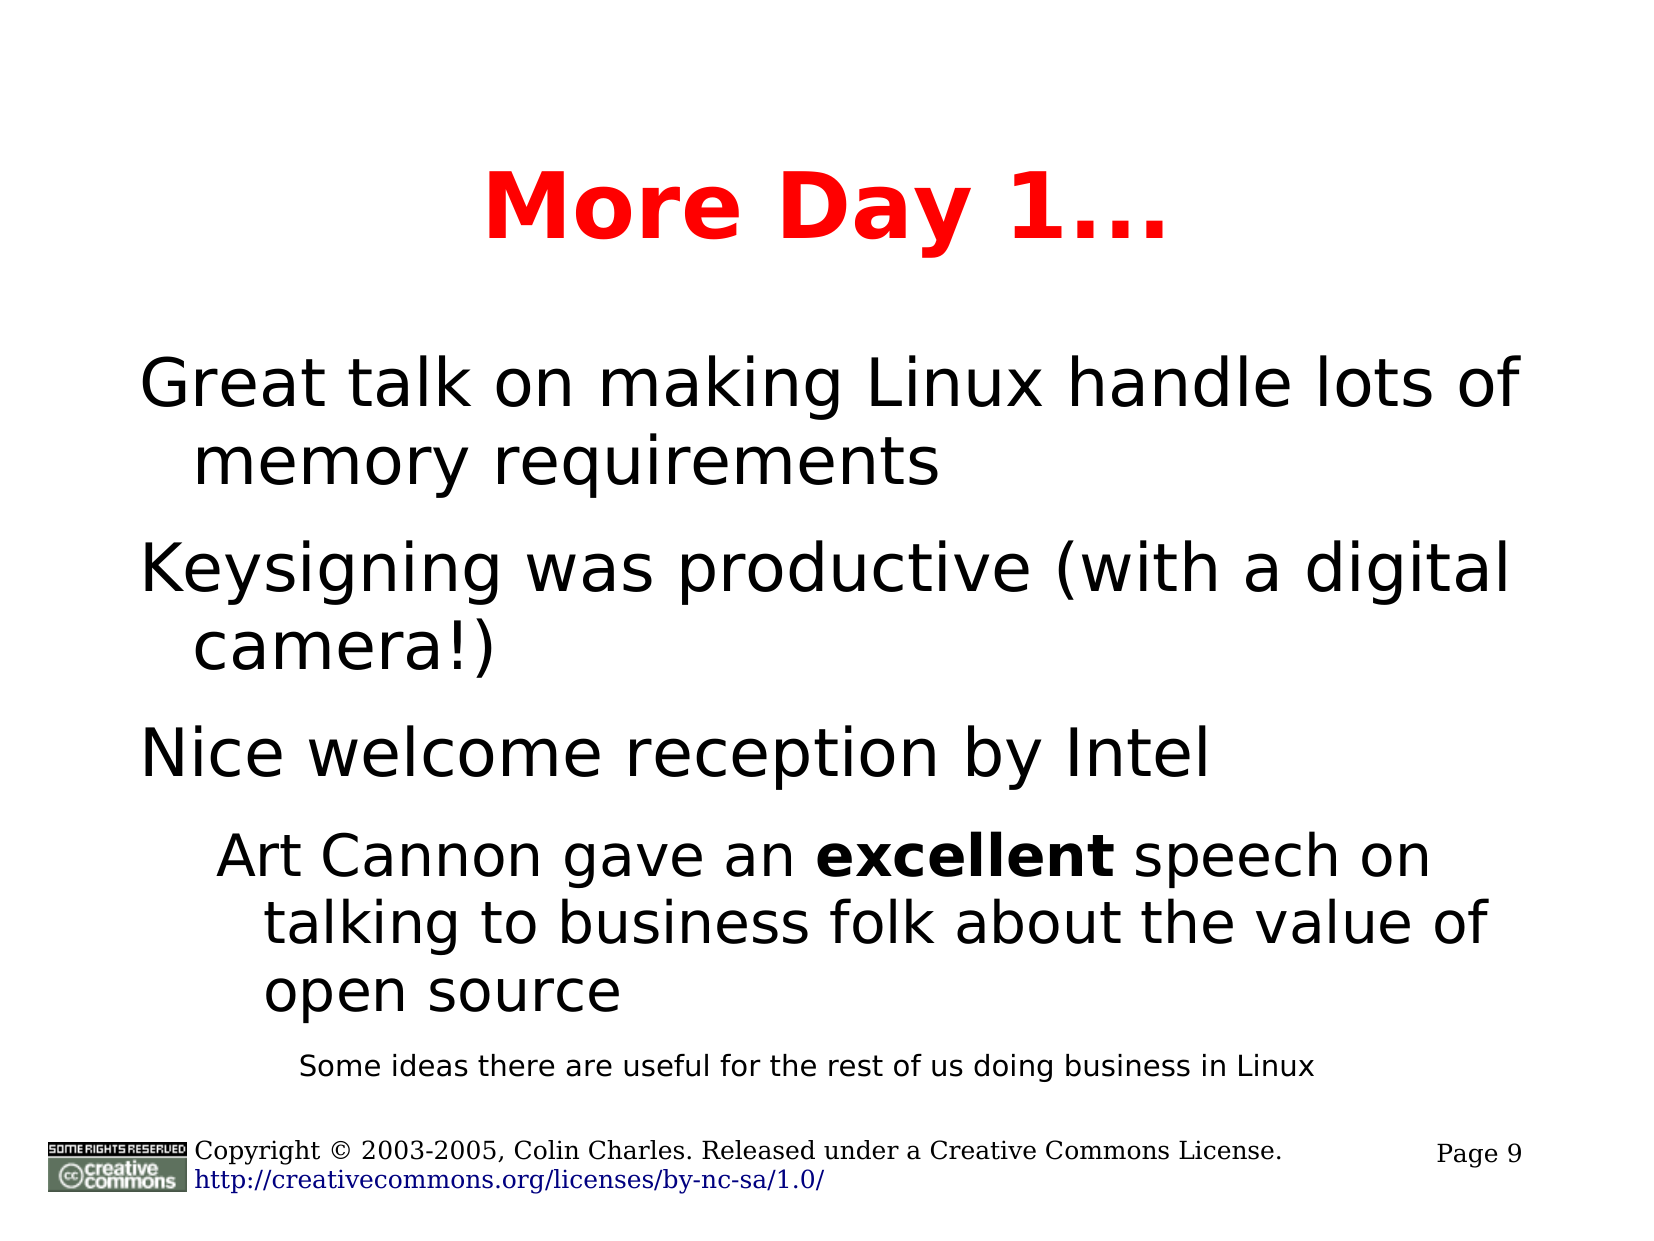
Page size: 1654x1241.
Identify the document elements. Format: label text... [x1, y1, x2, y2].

picture [48, 1142, 187, 1192]
title More Day 1... [121, 102, 1534, 311]
list Great talk on making Linux handle lots of memory requirements Keysigning was productive (with a digital camera!) Nice welcome reception by Intel Art Cannon gave an excellent speech on talking to business folk about the value of open source Some ideas there are useful for the rest of us doing business in Linux [121, 344, 1534, 1127]
